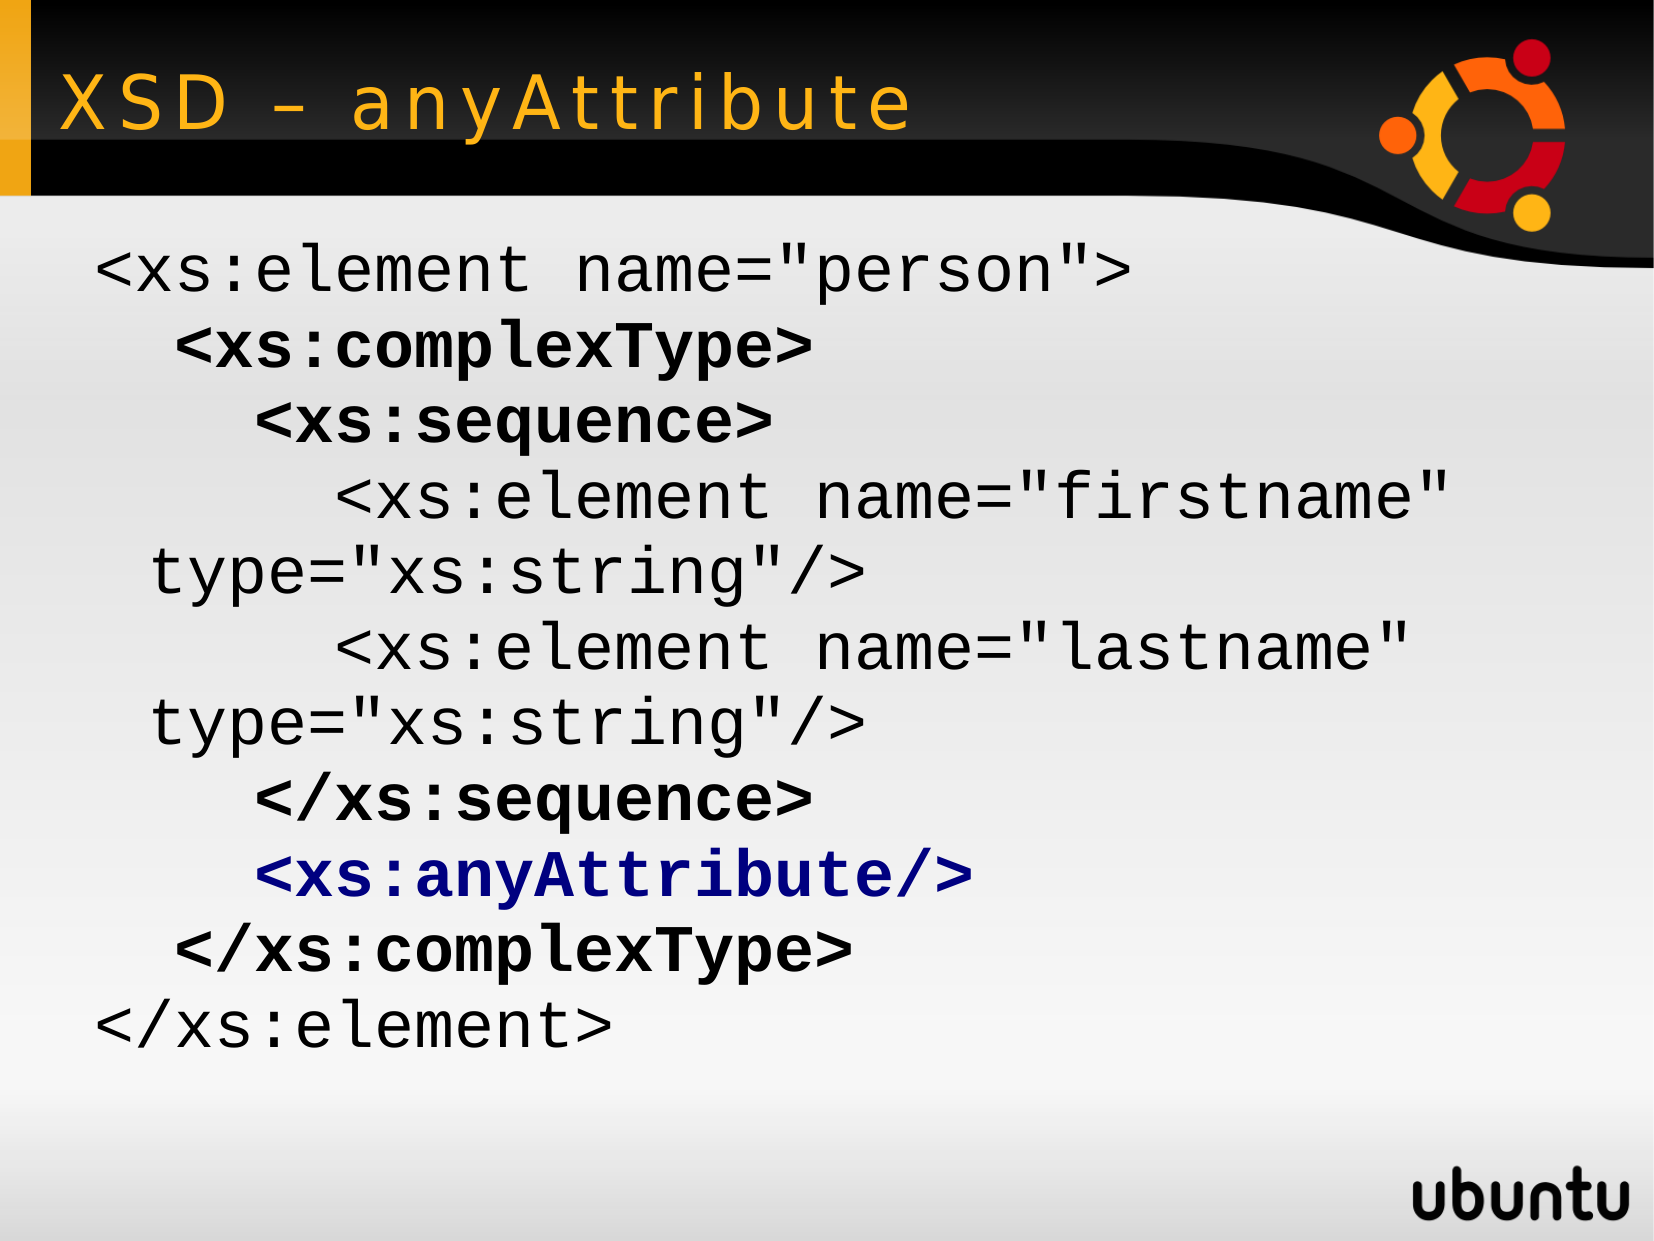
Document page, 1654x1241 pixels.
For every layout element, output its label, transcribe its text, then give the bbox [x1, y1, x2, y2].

list <xs:element name="person"> <xs:complexType> <xs:sequence> <xs:element name="firstname" type="xs:string"/> <xs:element name="lastname" type="xs:string"/> </xs:sequence> <xs:anyAttribute/> </xs:complexType> </xs:element> [76, 236, 1565, 1068]
title XSD – anyAttribute [59, 29, 1270, 178]
picture [0, 0, 1654, 1241]
